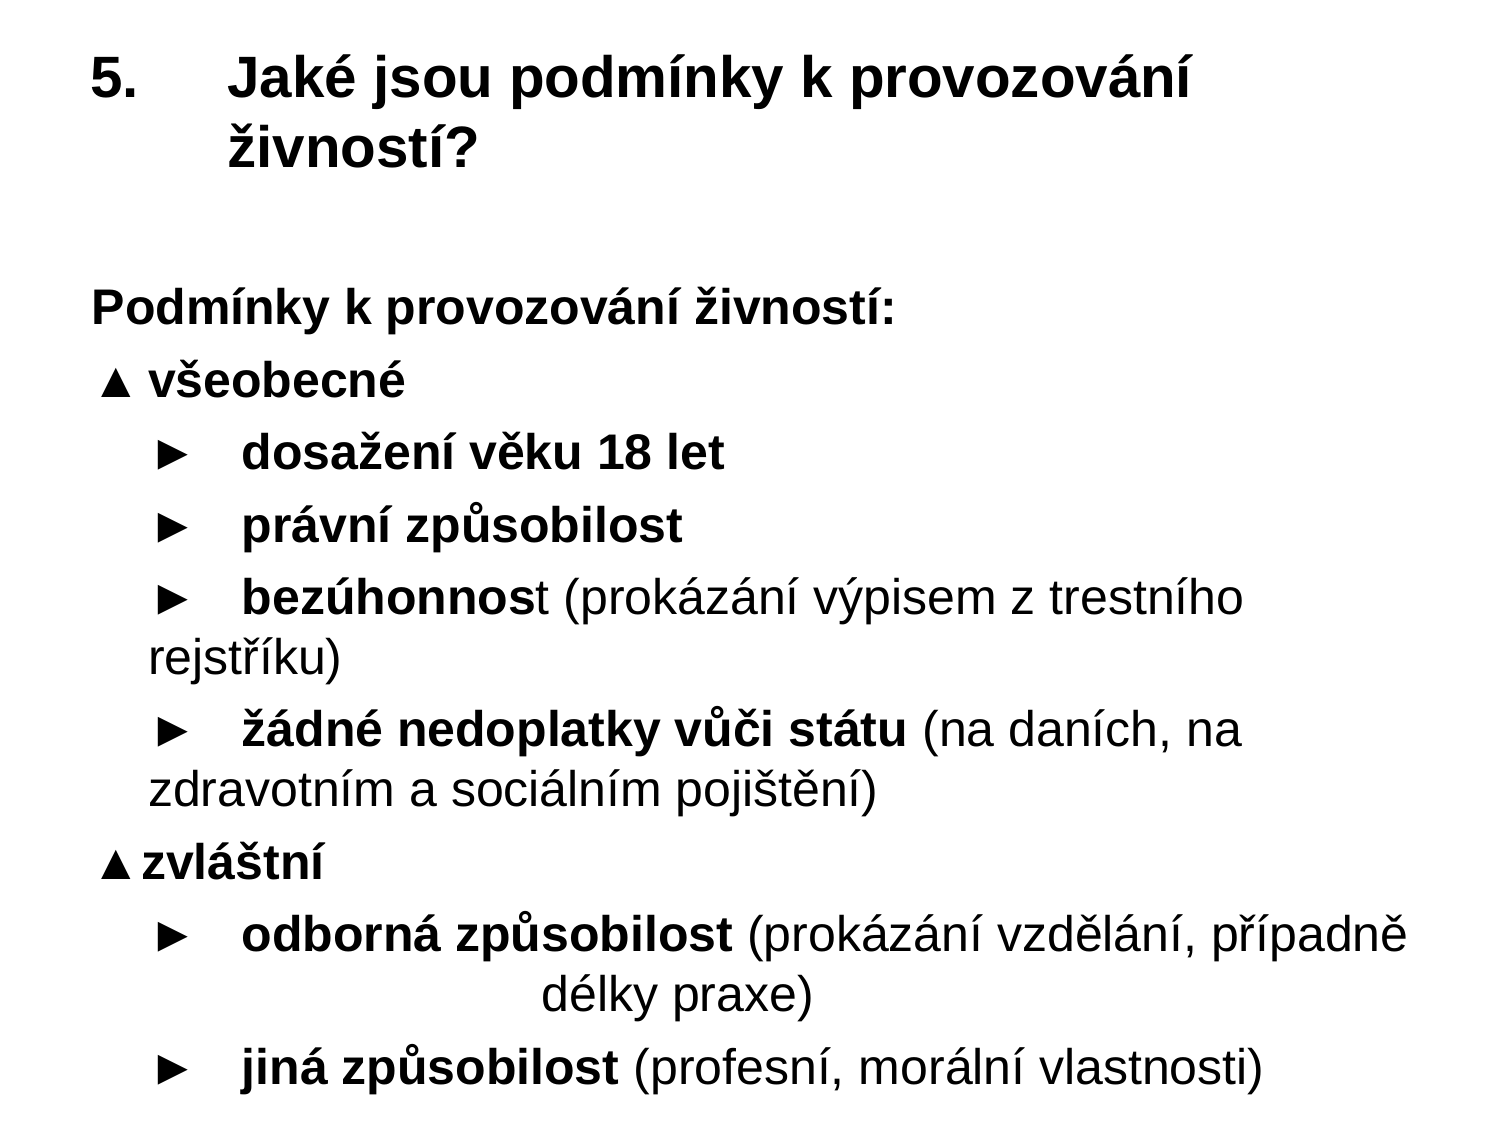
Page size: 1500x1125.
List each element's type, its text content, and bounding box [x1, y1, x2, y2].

list Podmínky k provozování živností: ▲ všeobecné ► dosažení věku 18 let ► právní způsobilost ► bezúhonnost (prokázání výpisem z trestního rejstříku) ► žádné nedoplatky vůči státu (na daních, na zdravotním a sociálním pojištění) ▲zvláštní ► odborná způsobilost (prokázání vzdělání, případně délky praxe) ► jiná způsobilost (profesní, morální vlastnosti) [76, 267, 1427, 1125]
title Jaké jsou podmínky k provozování živností? [75, 31, 1426, 247]
